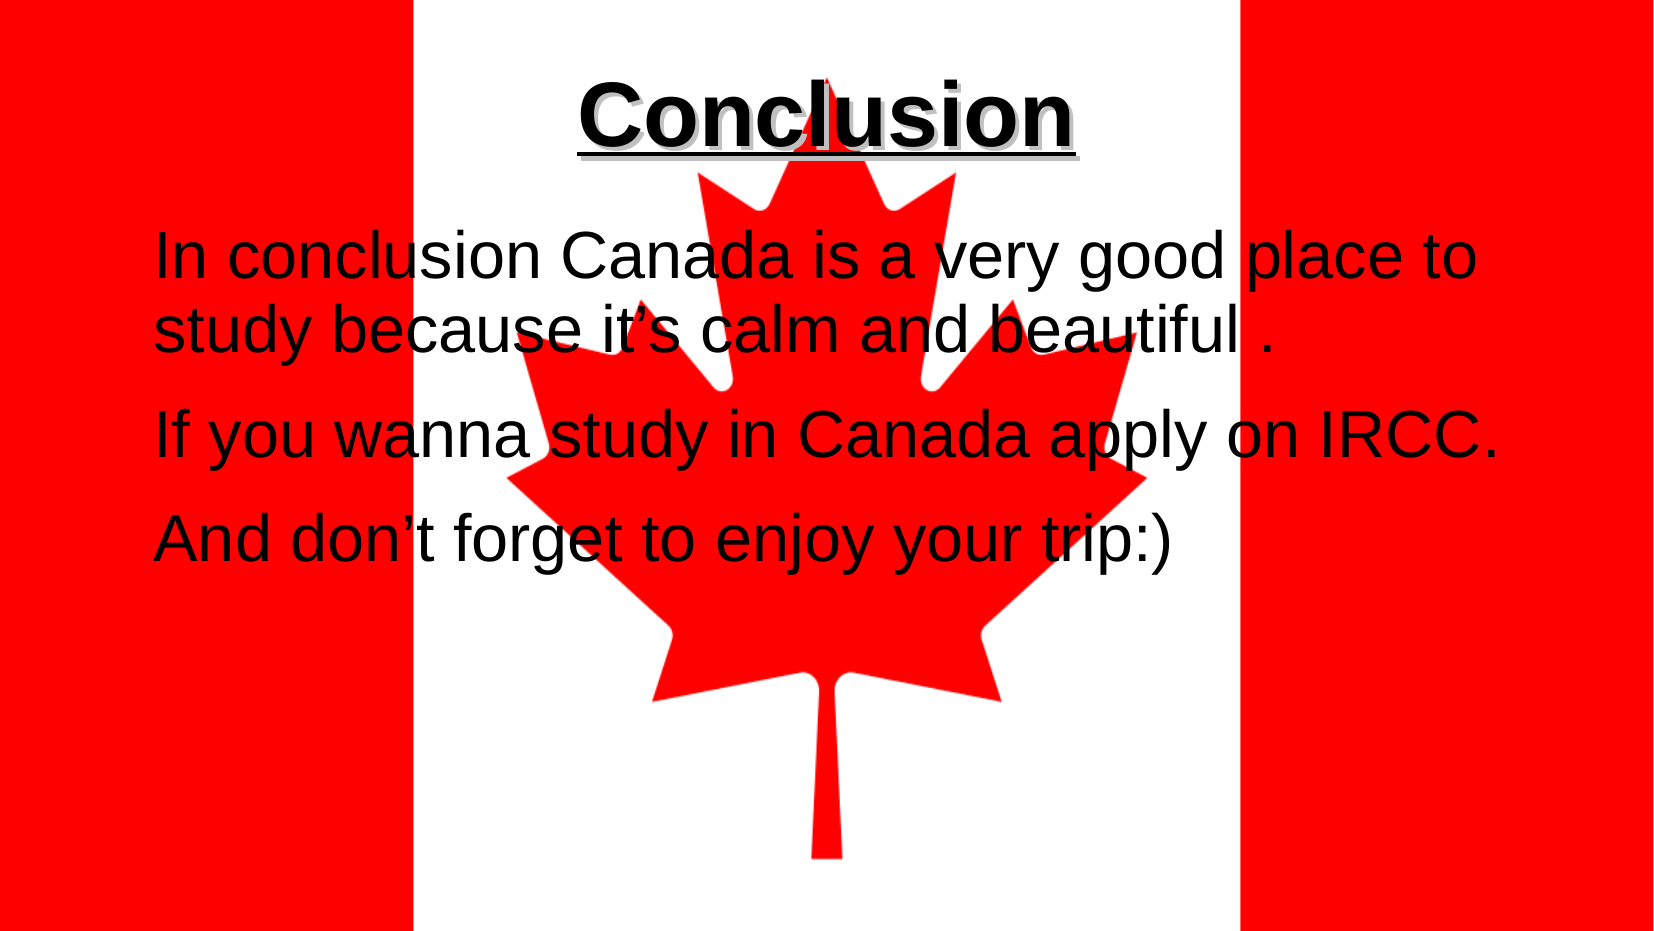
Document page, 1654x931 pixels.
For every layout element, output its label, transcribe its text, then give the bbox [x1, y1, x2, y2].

list In conclusion Canada is a very good place to study because it’s calm and beautiful . If you wanna study in Canada apply on IRCC. And don’t forget to enjoy your trip:) [82, 217, 1571, 758]
title Conclusion [82, 37, 1571, 193]
picture [0, 0, 1654, 931]
